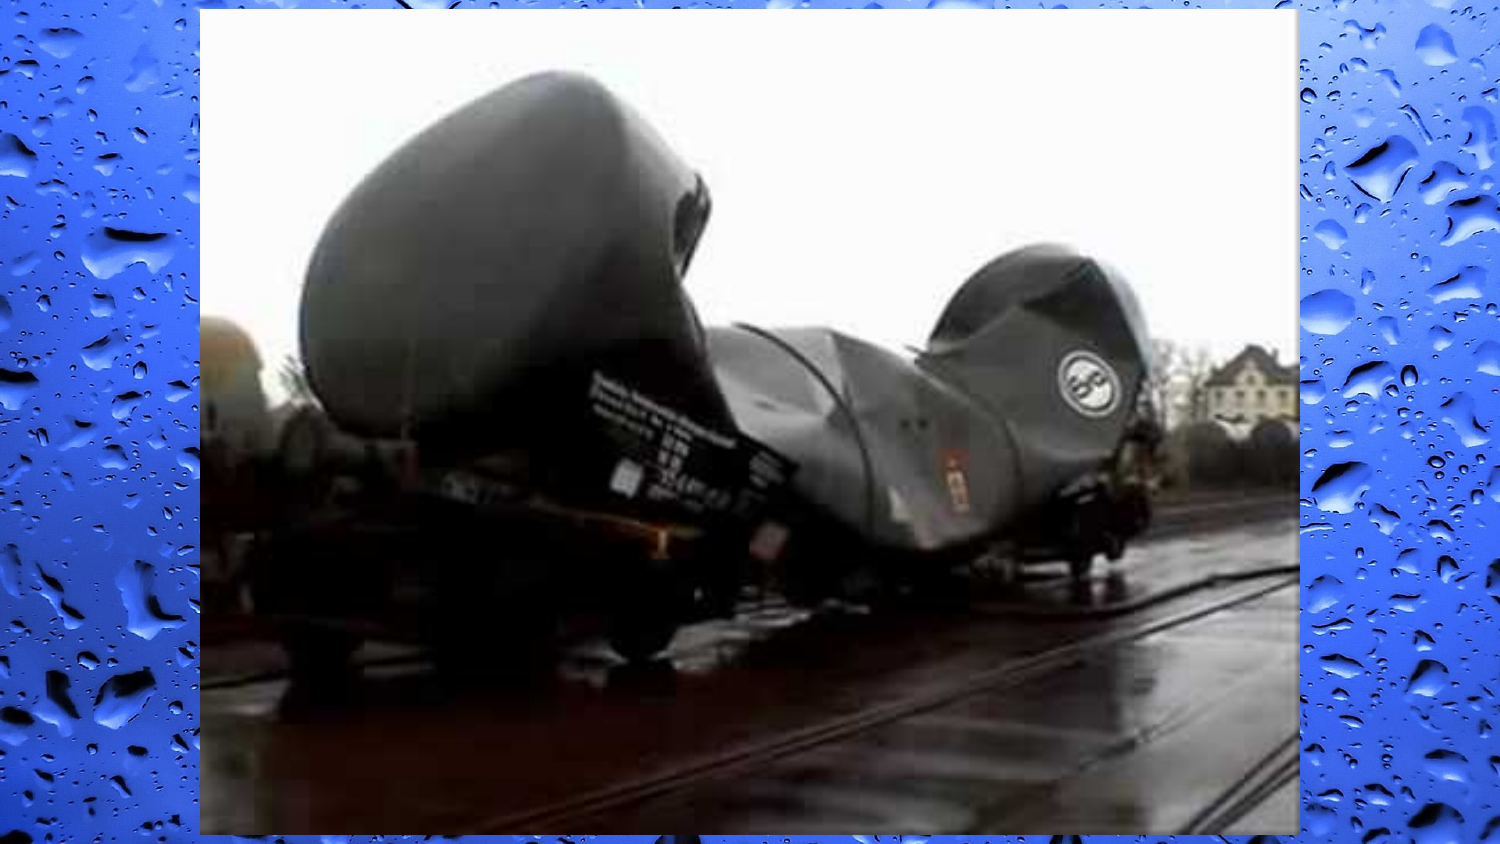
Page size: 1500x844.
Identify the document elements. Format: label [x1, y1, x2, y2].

picture [0, 0, 1500, 844]
title [1300, 122, 1449, 459]
title [51, 122, 200, 459]
